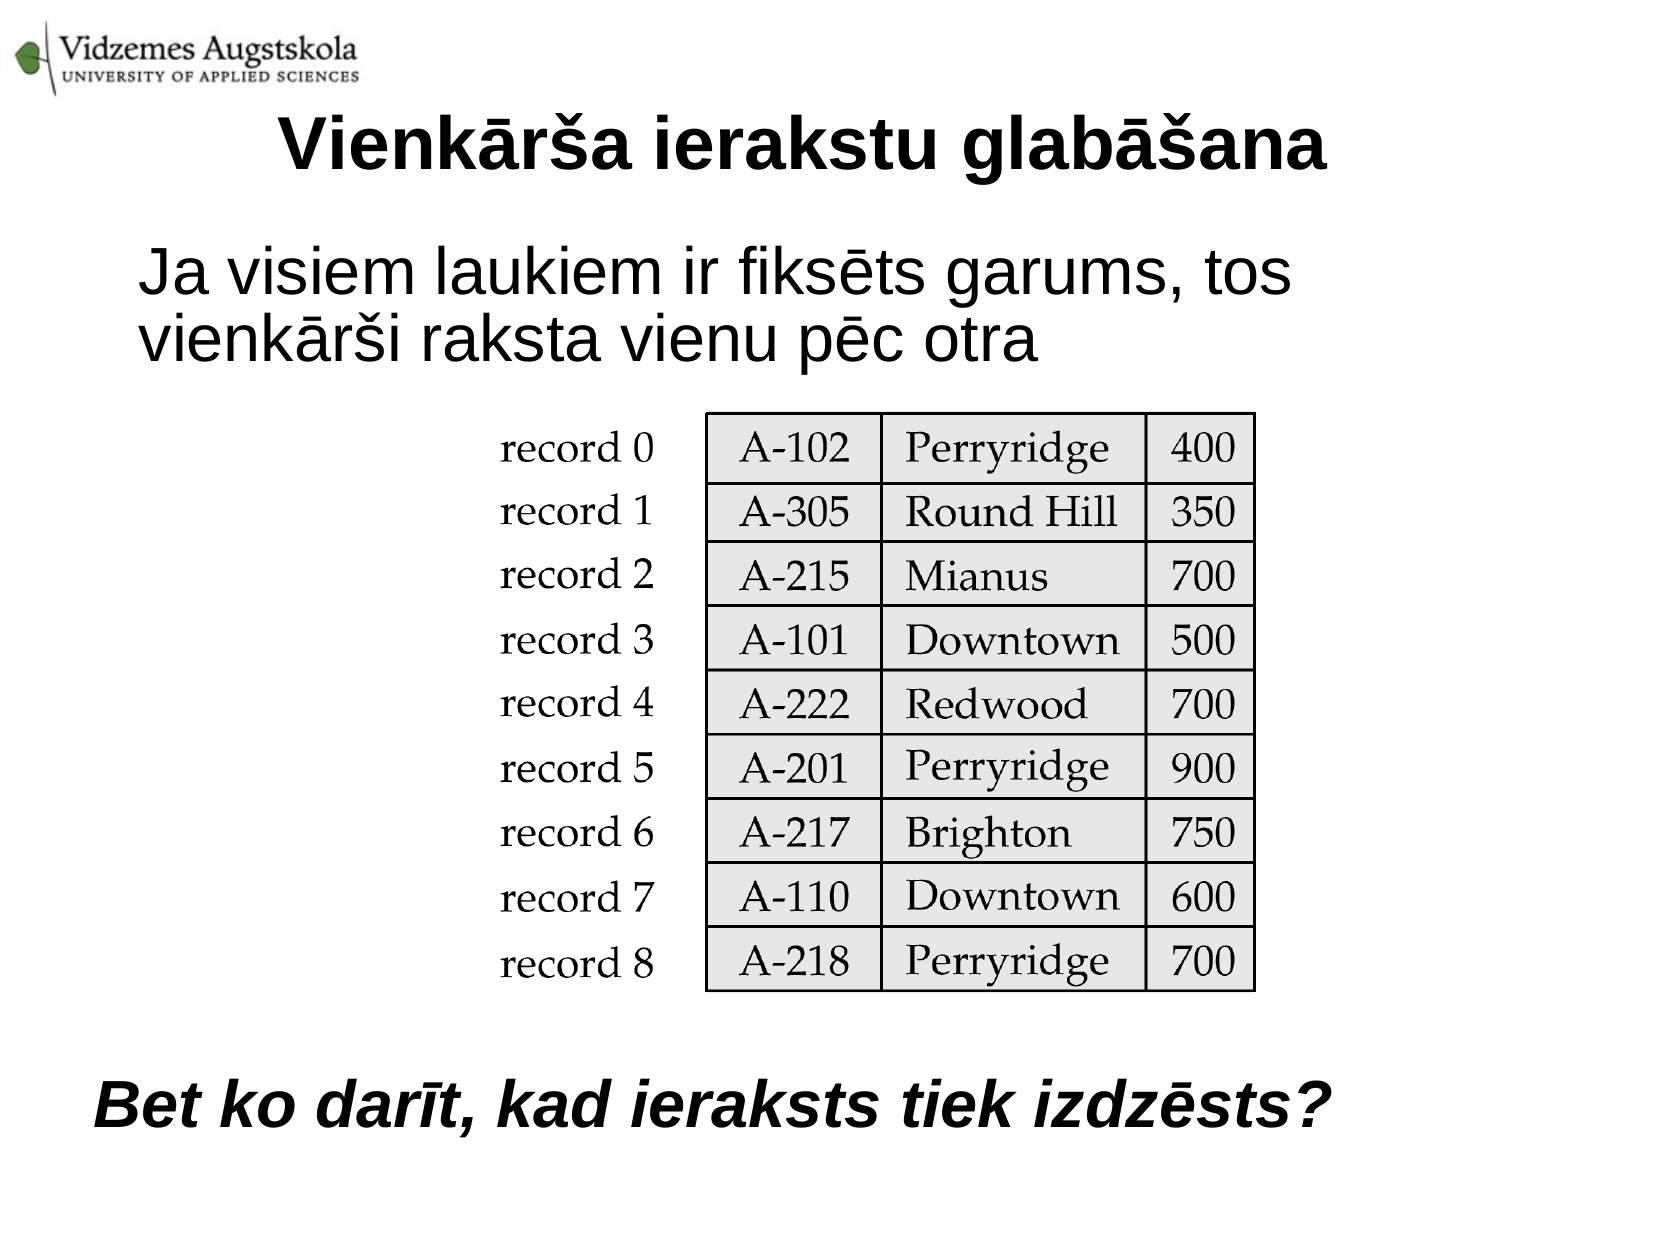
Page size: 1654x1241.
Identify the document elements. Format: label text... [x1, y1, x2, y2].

picture [488, 401, 1270, 1002]
list Bet ko darīt, kad ieraksts tiek izdzēsts? [37, 1068, 1524, 1158]
title Vienkārša ierakstu glabāšana [94, 103, 1512, 188]
list Ja visiem laukiem ir fiksēts garums, tos vienkārši raksta vienu pēc otra [82, 236, 1569, 1107]
picture [5, 2, 368, 113]
